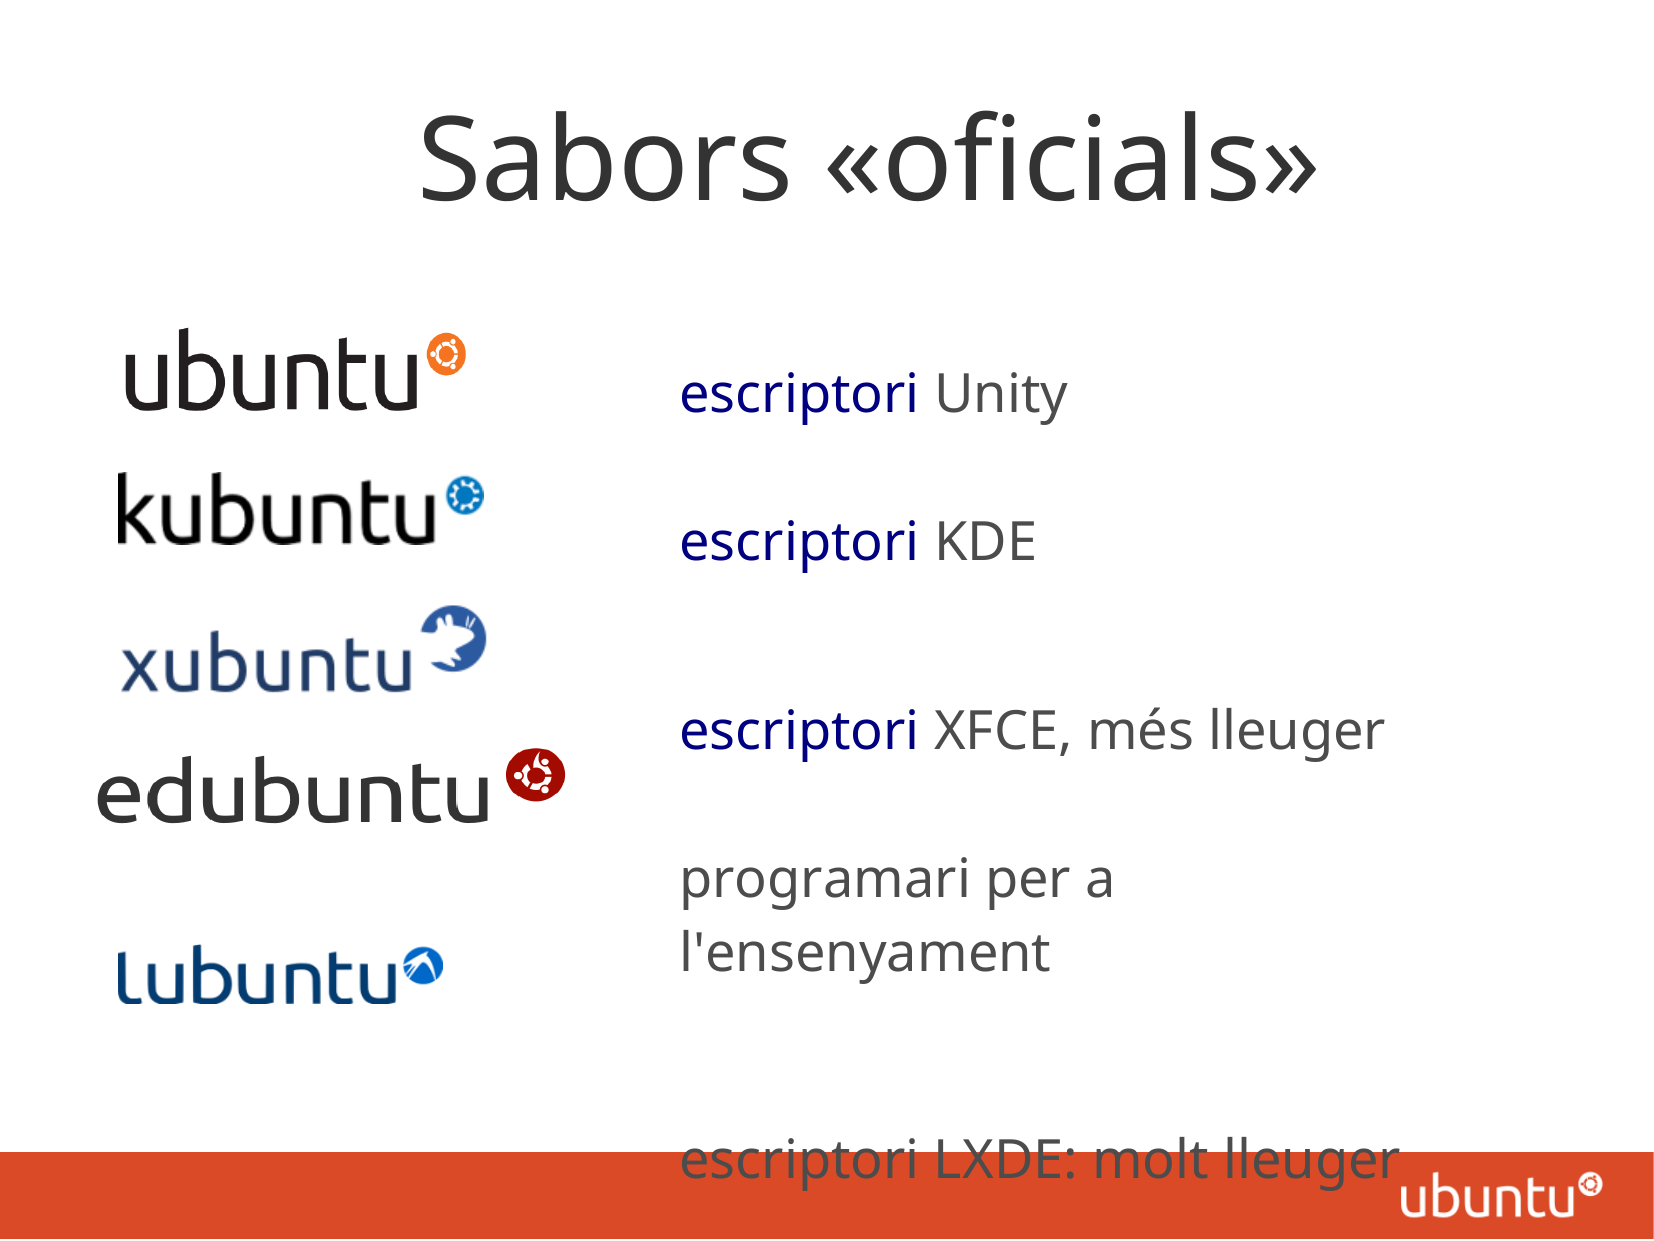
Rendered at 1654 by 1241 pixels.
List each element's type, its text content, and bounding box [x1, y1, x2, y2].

picture [0, 1152, 1654, 1239]
picture [687, 1152, 702, 1161]
picture [1323, 1152, 1339, 1175]
picture [807, 1152, 823, 1175]
picture [1259, 1152, 1274, 1161]
picture [858, 1152, 875, 1175]
picture [106, 590, 502, 708]
picture [1356, 1152, 1371, 1161]
text_box escriptori Unity escriptori KDE escriptori XFCE, més lleuger programari per a l'ensenyament escriptori LXDE: molt lleuger [679, 354, 1503, 1061]
picture [118, 944, 443, 1004]
title Sabors «oficials» [55, 58, 1536, 266]
picture [1004, 1152, 1025, 1174]
picture [118, 472, 484, 545]
picture [1290, 1152, 1305, 1175]
picture [118, 324, 473, 414]
picture [88, 738, 581, 827]
picture [1150, 1152, 1167, 1175]
